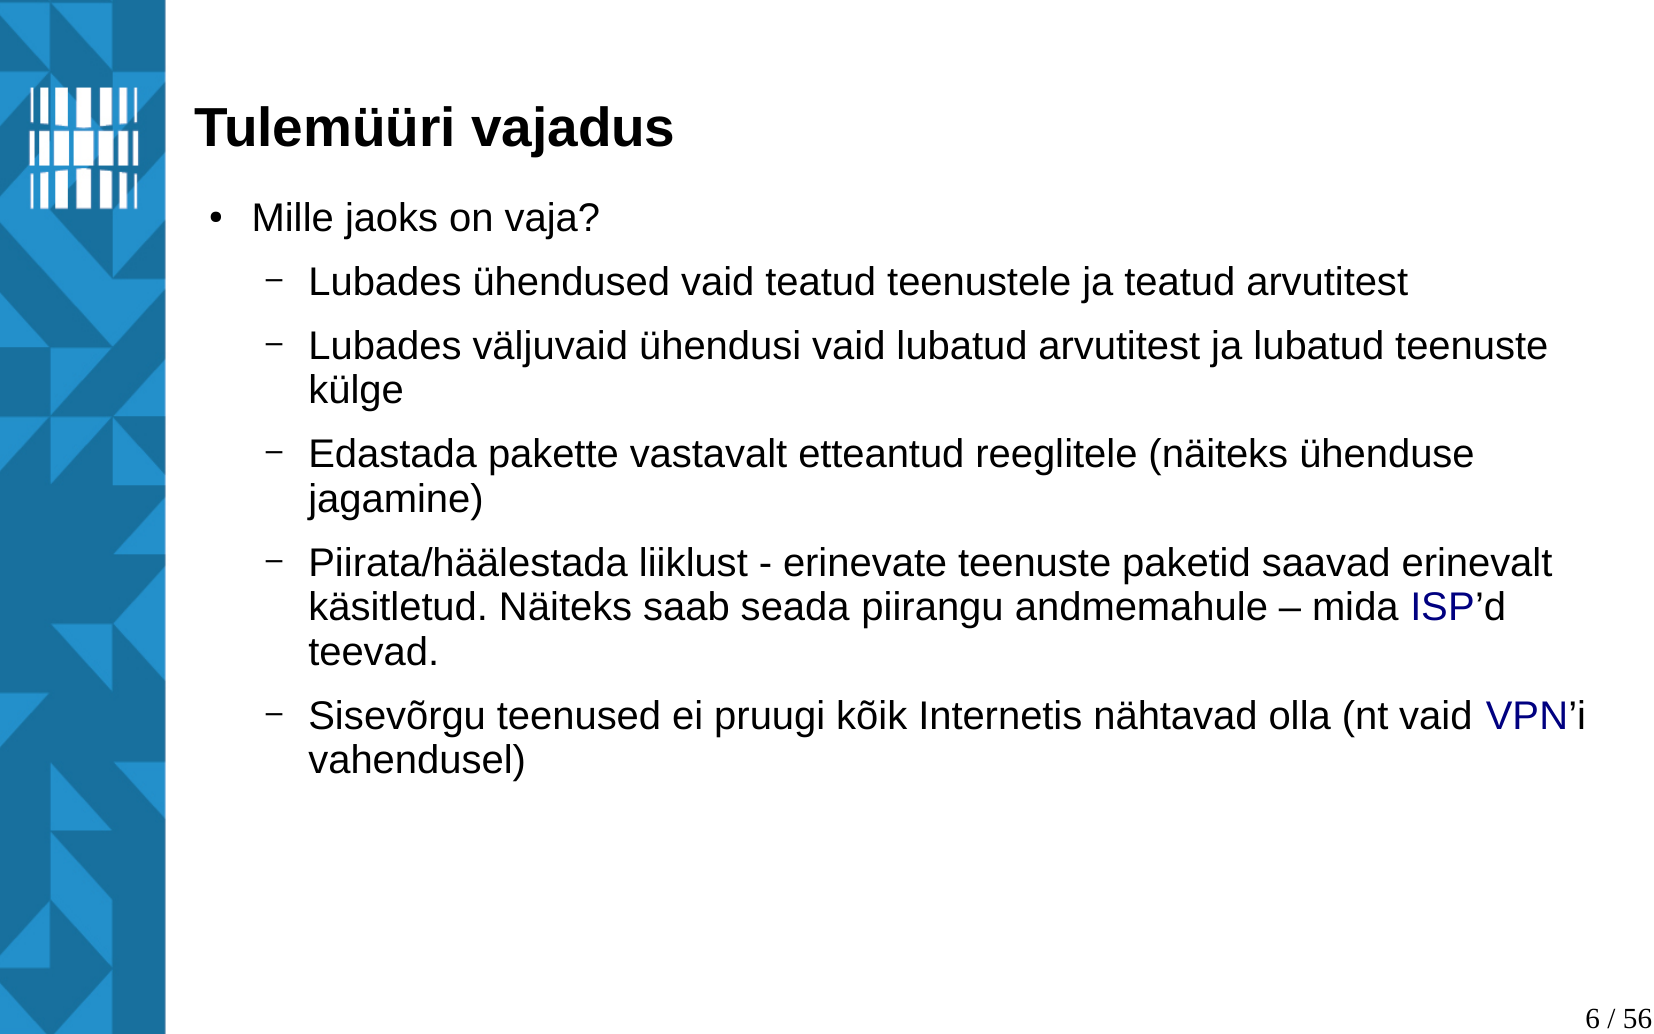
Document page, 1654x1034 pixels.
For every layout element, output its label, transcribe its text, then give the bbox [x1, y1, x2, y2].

title Tulemüüri vajadus [194, 41, 1595, 195]
list Mille jaoks on vaja? Lubades ühendused vaid teatud teenustele ja teatud arvutitest Lubades väljuvaid ühendusi vaid lubatud arvutitest ja lubatud teenuste külge Edastada pakette vastavalt etteantud reeglitele (näiteks ühenduse jagamine) Piirata/häälestada liiklust - erinevate teenuste paketid saavad erinevalt käsitletud. Näiteks saab seada piirangu andmemahule – mida ISP’d teevad. Sisevõrgu teenused ei pruugi kõik Internetis nähtavad olla (nt vaid VPN’i vahendusel) [194, 195, 1595, 786]
